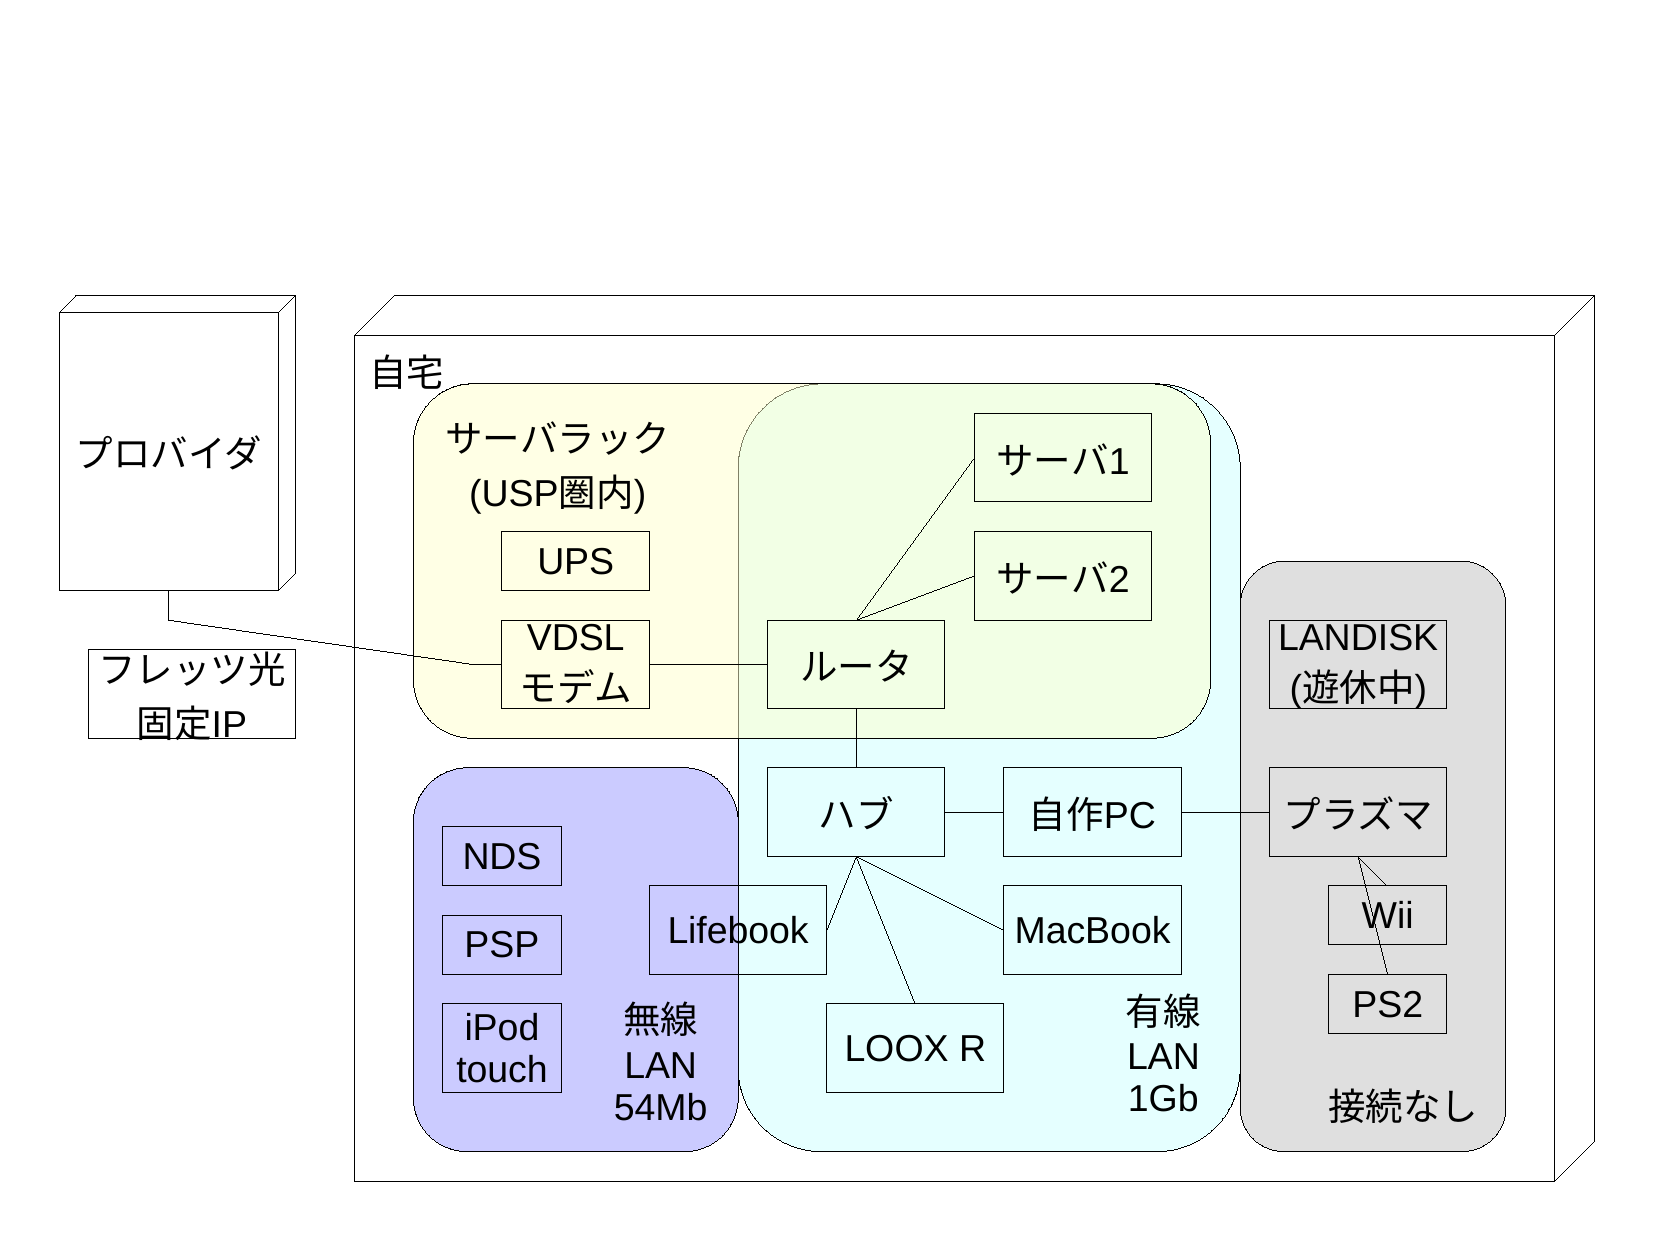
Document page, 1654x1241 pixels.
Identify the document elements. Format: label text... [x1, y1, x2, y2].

text_box サーバ1 [974, 413, 1152, 502]
text_box MacBook [1003, 885, 1182, 975]
text_box サーバ2 [974, 531, 1152, 621]
text_box VDSL モデム [501, 620, 650, 709]
text_box Wii [1328, 885, 1447, 945]
text_box LANDISK (遊休中) [1269, 620, 1447, 709]
text_box プラズマ [1269, 767, 1447, 857]
text_box iPod touch [442, 1003, 562, 1093]
text_box NDS [442, 826, 562, 886]
text_box 自作PC [1003, 767, 1182, 857]
text_box PS2 [1328, 974, 1447, 1034]
text_box Lifebook [649, 885, 827, 975]
text_box ルータ [767, 620, 945, 709]
text_box UPS [501, 531, 650, 591]
text_box PSP [442, 915, 562, 975]
text_box 自宅 [354, 336, 1554, 1182]
text_box プロバイダ [59, 313, 278, 591]
text_box フレッツ光 固定IP [88, 649, 296, 739]
text_box LOOX R [826, 1003, 1004, 1093]
text_box ハブ [767, 767, 945, 857]
text_box フレッツ光 固定IP [142, 710, 167, 736]
